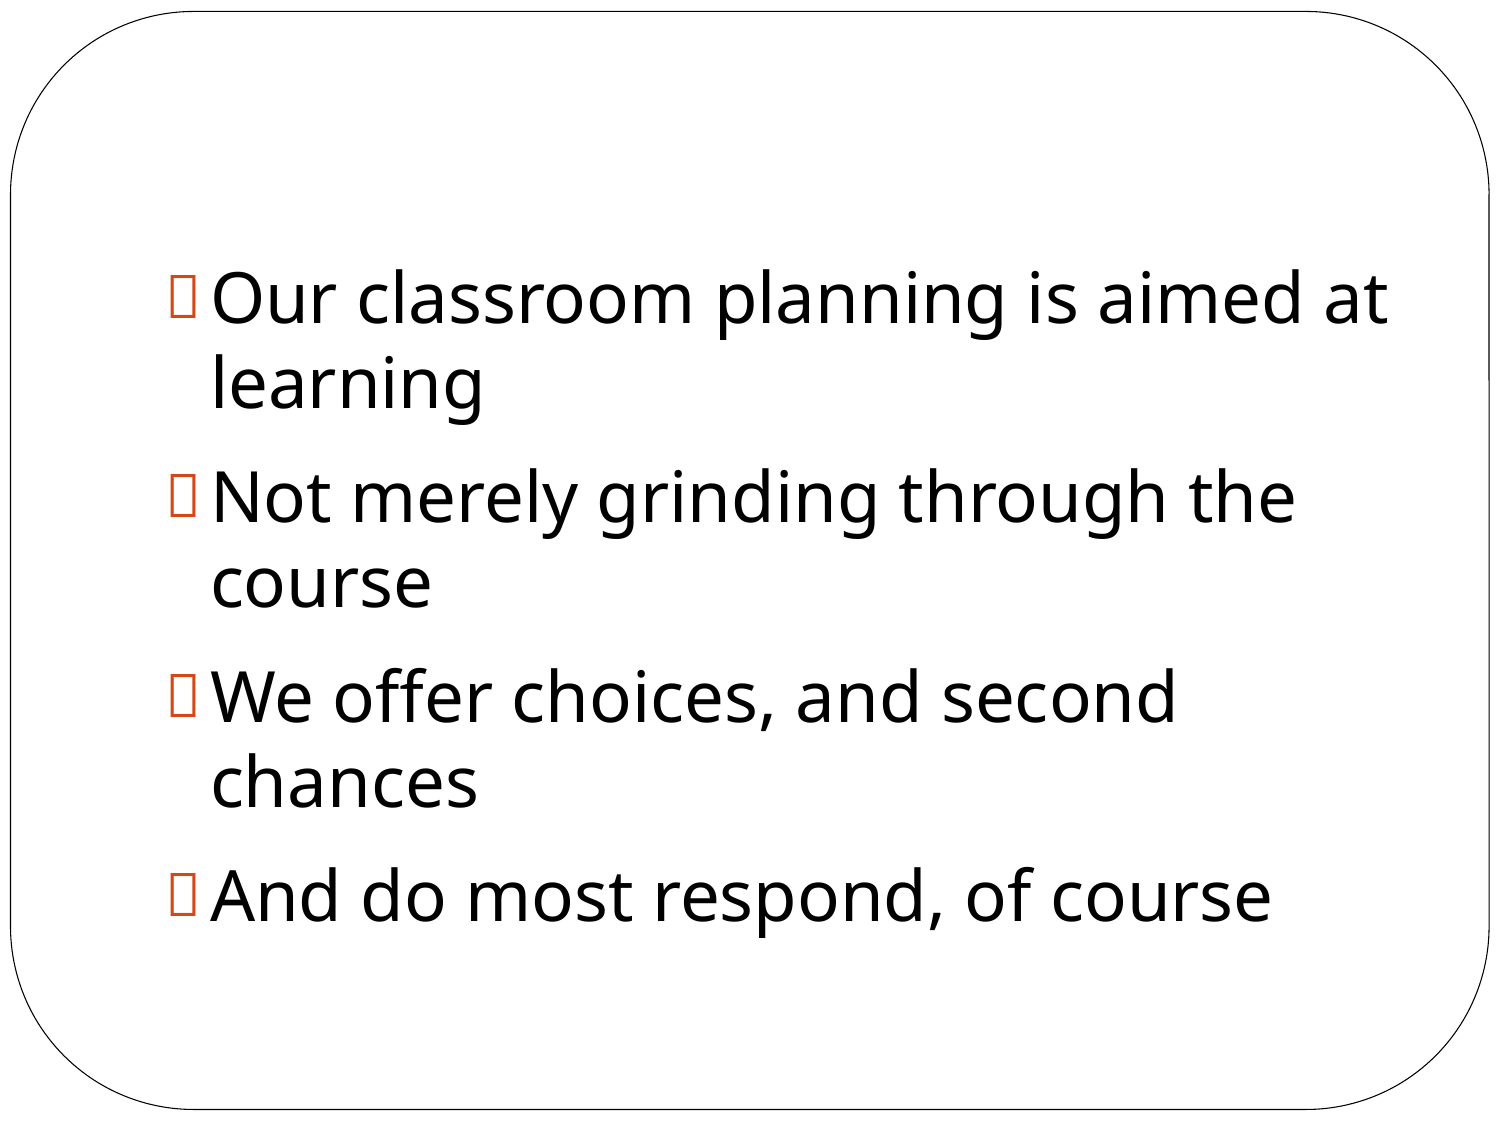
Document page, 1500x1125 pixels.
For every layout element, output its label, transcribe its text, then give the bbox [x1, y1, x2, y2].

list Our classroom planning is aimed at learning Not merely grinding through the course We offer choices, and second chances And do most respond, of course [150, 237, 1425, 988]
